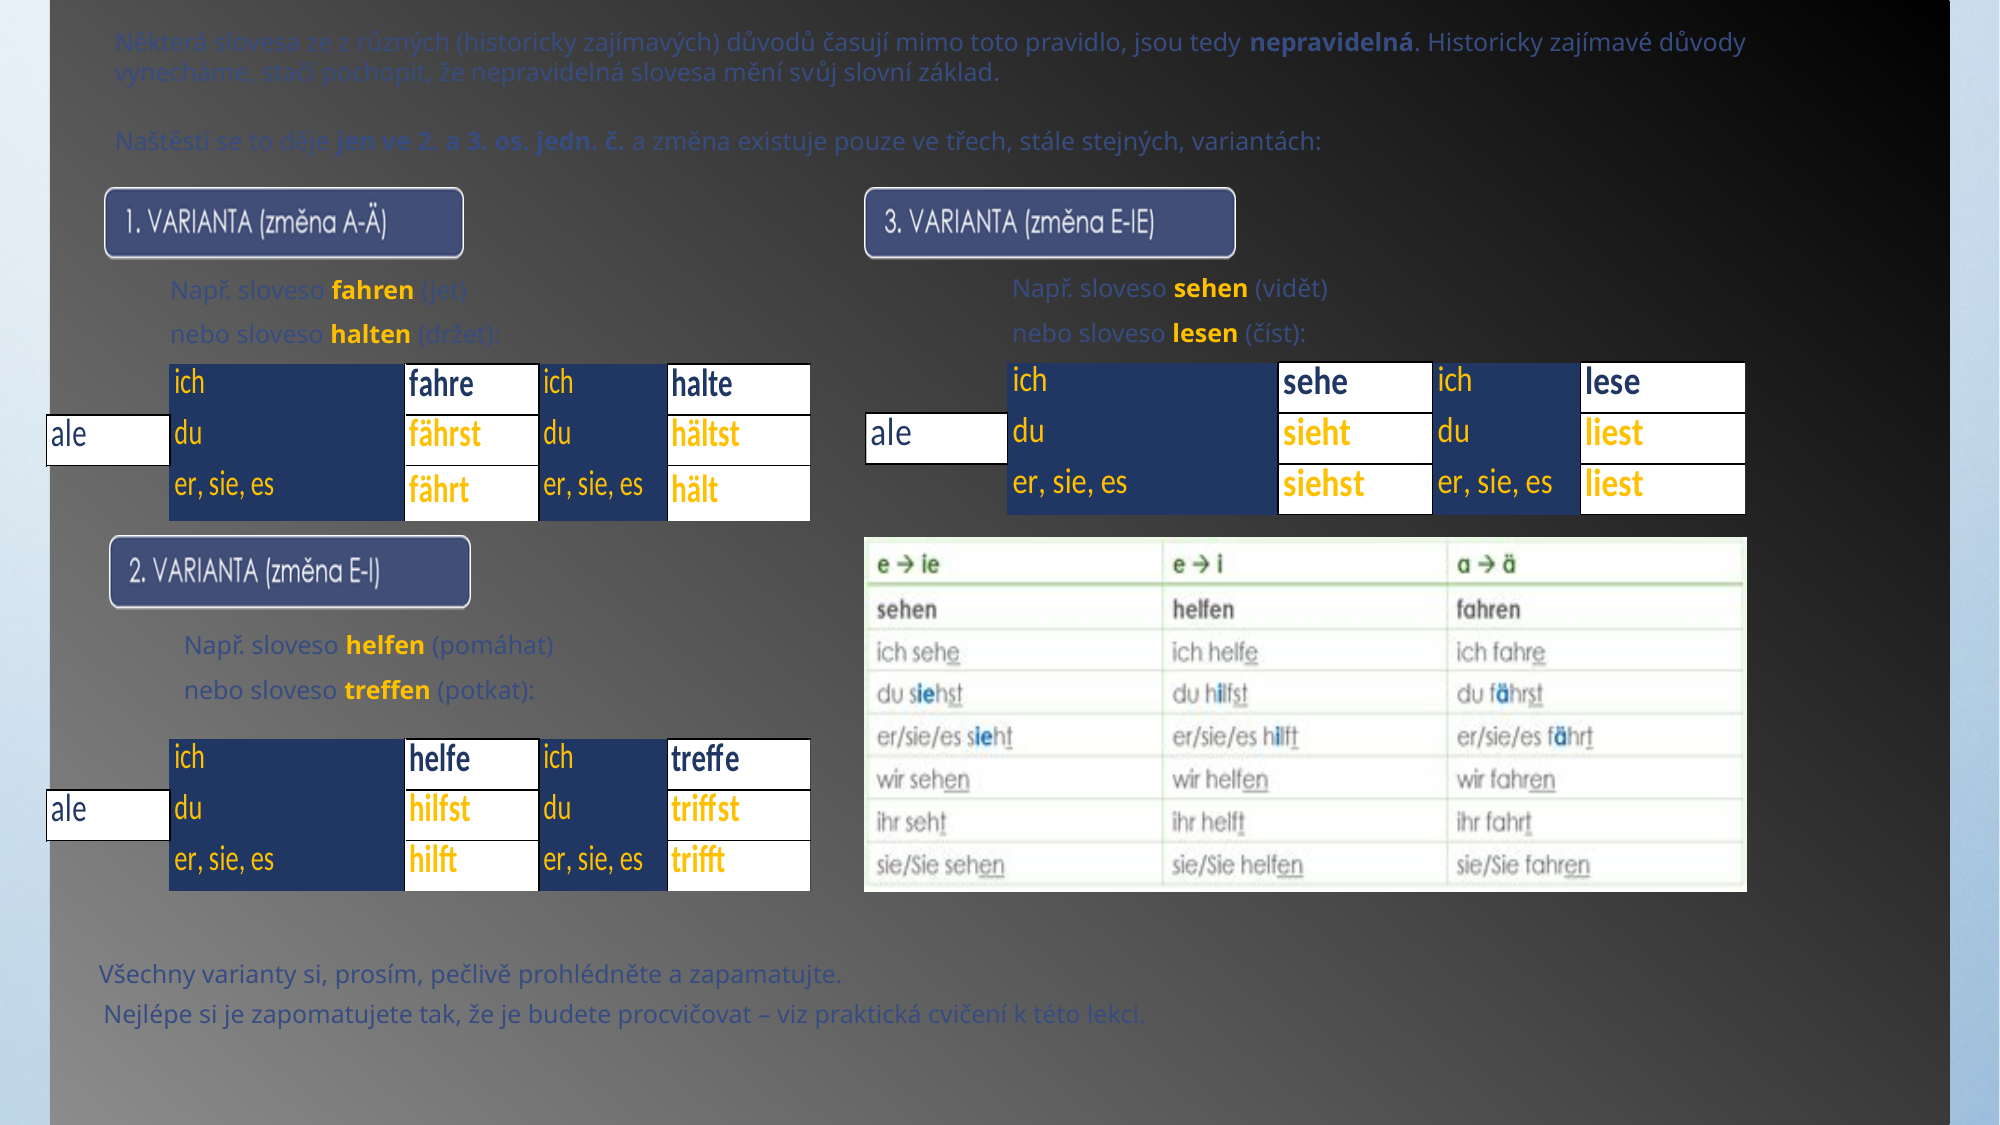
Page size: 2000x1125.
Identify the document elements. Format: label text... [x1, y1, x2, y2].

picture [104, 187, 464, 260]
text_box Např. sloveso helfen (pomáhat) nebo sloveso treffen (potkat): [169, 632, 596, 711]
picture [864, 361, 1747, 516]
picture [109, 535, 471, 610]
picture [864, 187, 1236, 260]
text_box Nejlépe si je zapomatujete tak, že je budete procvičovat – viz praktická cvičení k této lekci. [88, 1001, 1262, 1035]
text_box Např. sloveso fahren (jet) nebo sloveso halten (držet): [155, 276, 538, 355]
picture [864, 537, 1747, 892]
picture [46, 738, 812, 893]
text_box Např. sloveso sehen (vidět) nebo sloveso lesen (číst): [997, 275, 1343, 354]
picture [46, 363, 812, 523]
list Některá slovesa ze z různých (historicky zajímavých) důvodů časují mimo toto pravidlo, jsou tedy nepravidelná. Historicky zajímavé důvody vynecháme, stačí pochopit, že nepravidelná slovesa mění svůj slovní základ. Naštěstí se to děje jen ve 2. a 3. os. jedn. č. a změna existuje pouze ve třech, stále stejných, variantách: [94, 16, 1850, 866]
text_box Všechny varianty si, prosím, pečlivě prohlédněte a zapamatujte. [84, 960, 865, 995]
